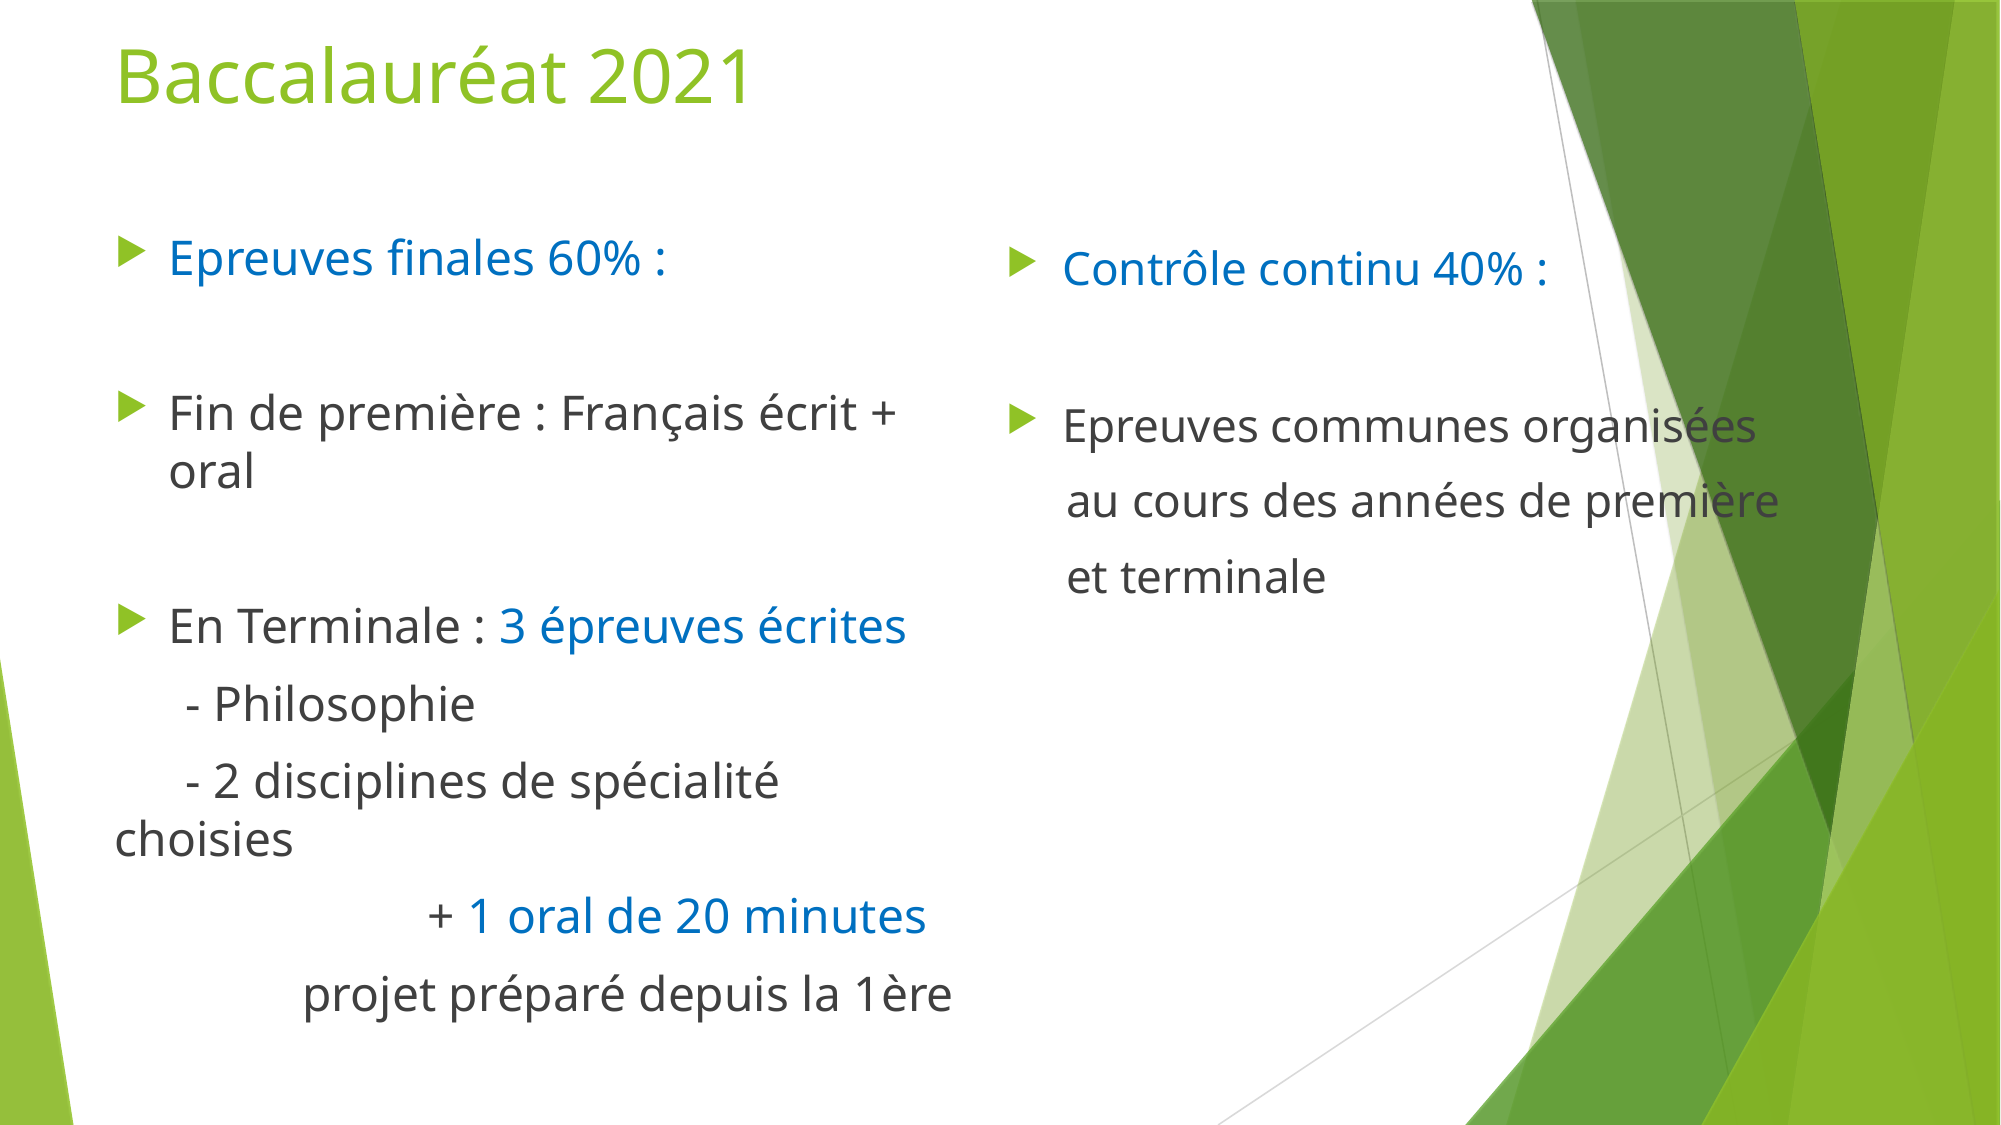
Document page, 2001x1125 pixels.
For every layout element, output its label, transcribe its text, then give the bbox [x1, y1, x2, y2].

list Contrôle continu 40% : Epreuves communes organisées au cours des années de première et terminale [990, 232, 1866, 962]
list Epreuves finales 60% : Fin de première : Français écrit + oral En Terminale : 3 épreuves écrites - Philosophie - 2 disciplines de spécialité choisies + 1 oral de 20 minutes projet préparé depuis la 1ère [99, 152, 975, 1041]
title Baccalauréat 2021 [99, 21, 1882, 153]
